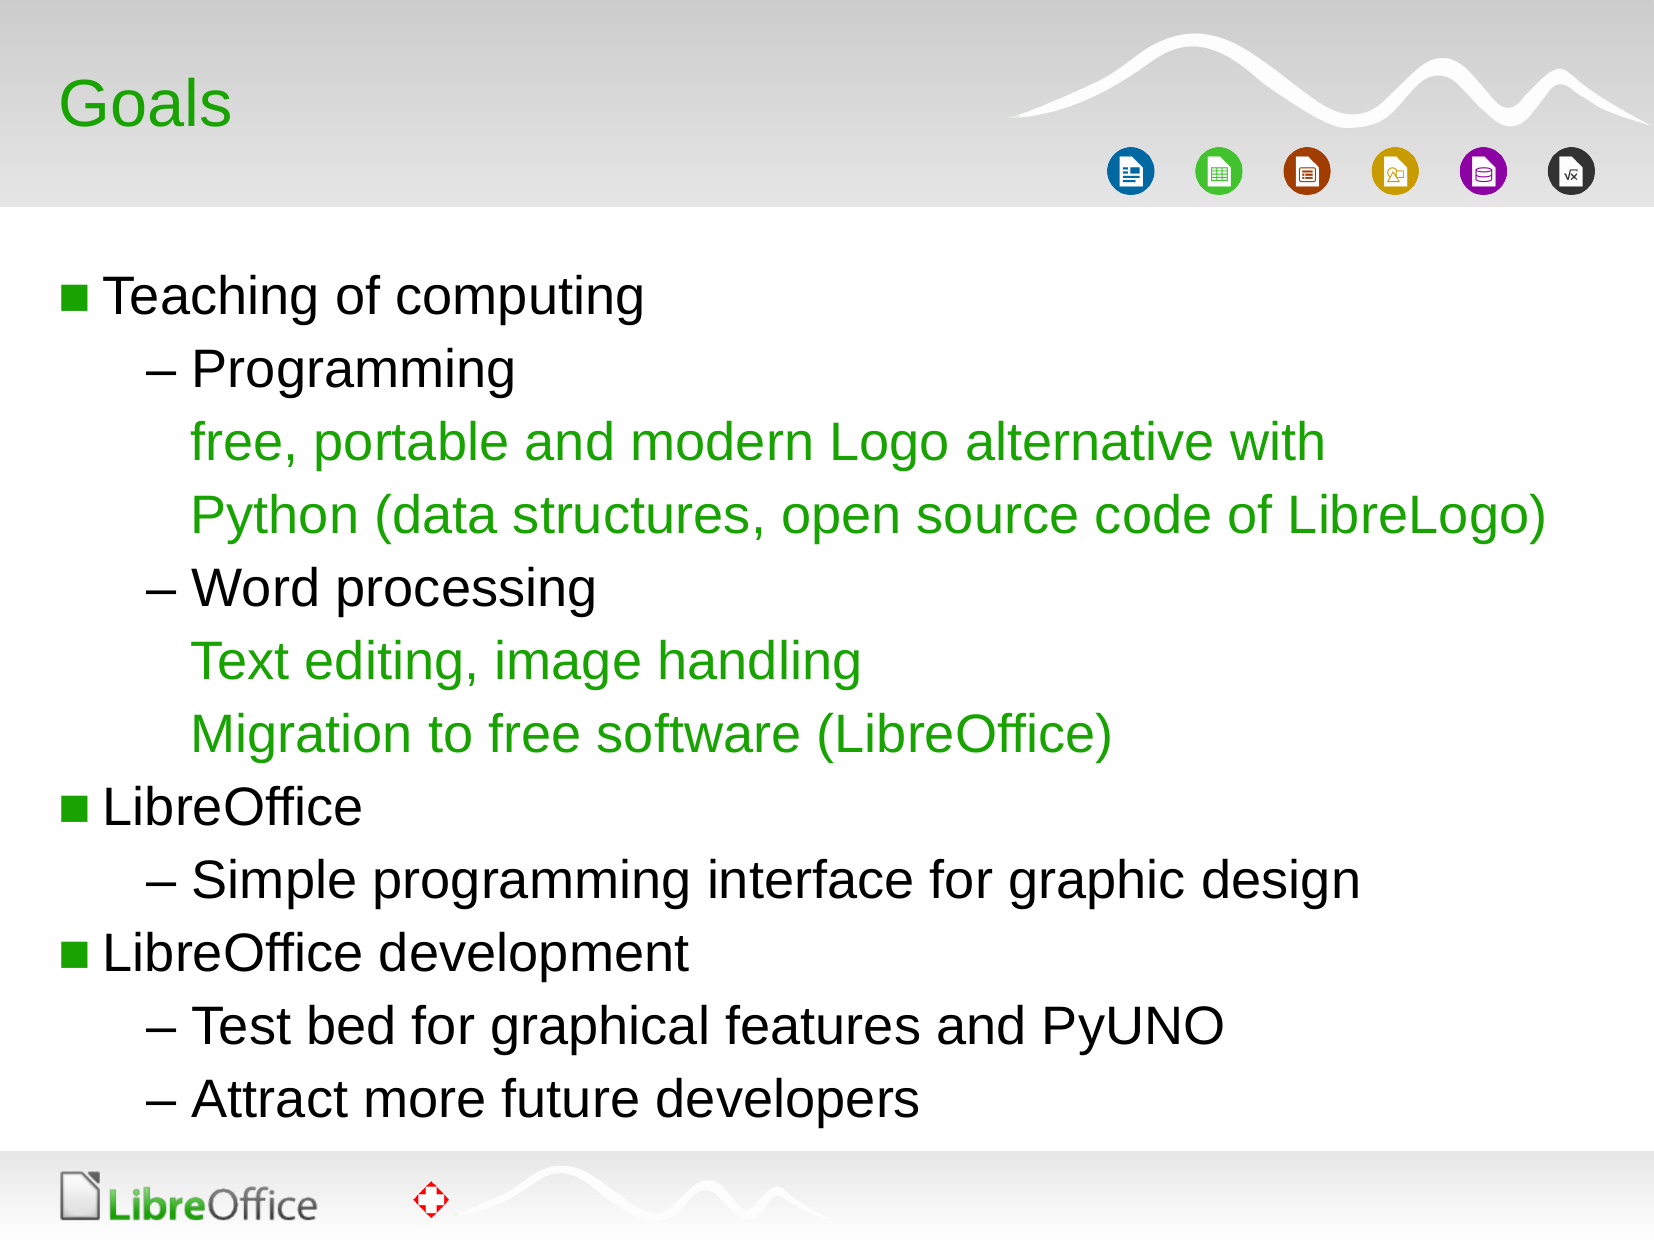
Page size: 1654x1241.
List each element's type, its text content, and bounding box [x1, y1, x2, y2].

picture [1107, 147, 1595, 195]
title Goals [59, 29, 1034, 178]
picture [1034, 29, 1654, 131]
picture [413, 1163, 833, 1223]
list Teaching of computing – Programming free, portable and modern Logo alternative with Python (data structures, open source code of LibreLogo) – Word processing Text editing, image handling Migration to free software (LibreOffice) LibreOffice – Simple programming interface for graphic design LibreOffice development – Test bed for graphical features and PyUNO – Attract more future developers [59, 265, 1595, 1132]
picture [41, 1152, 337, 1240]
